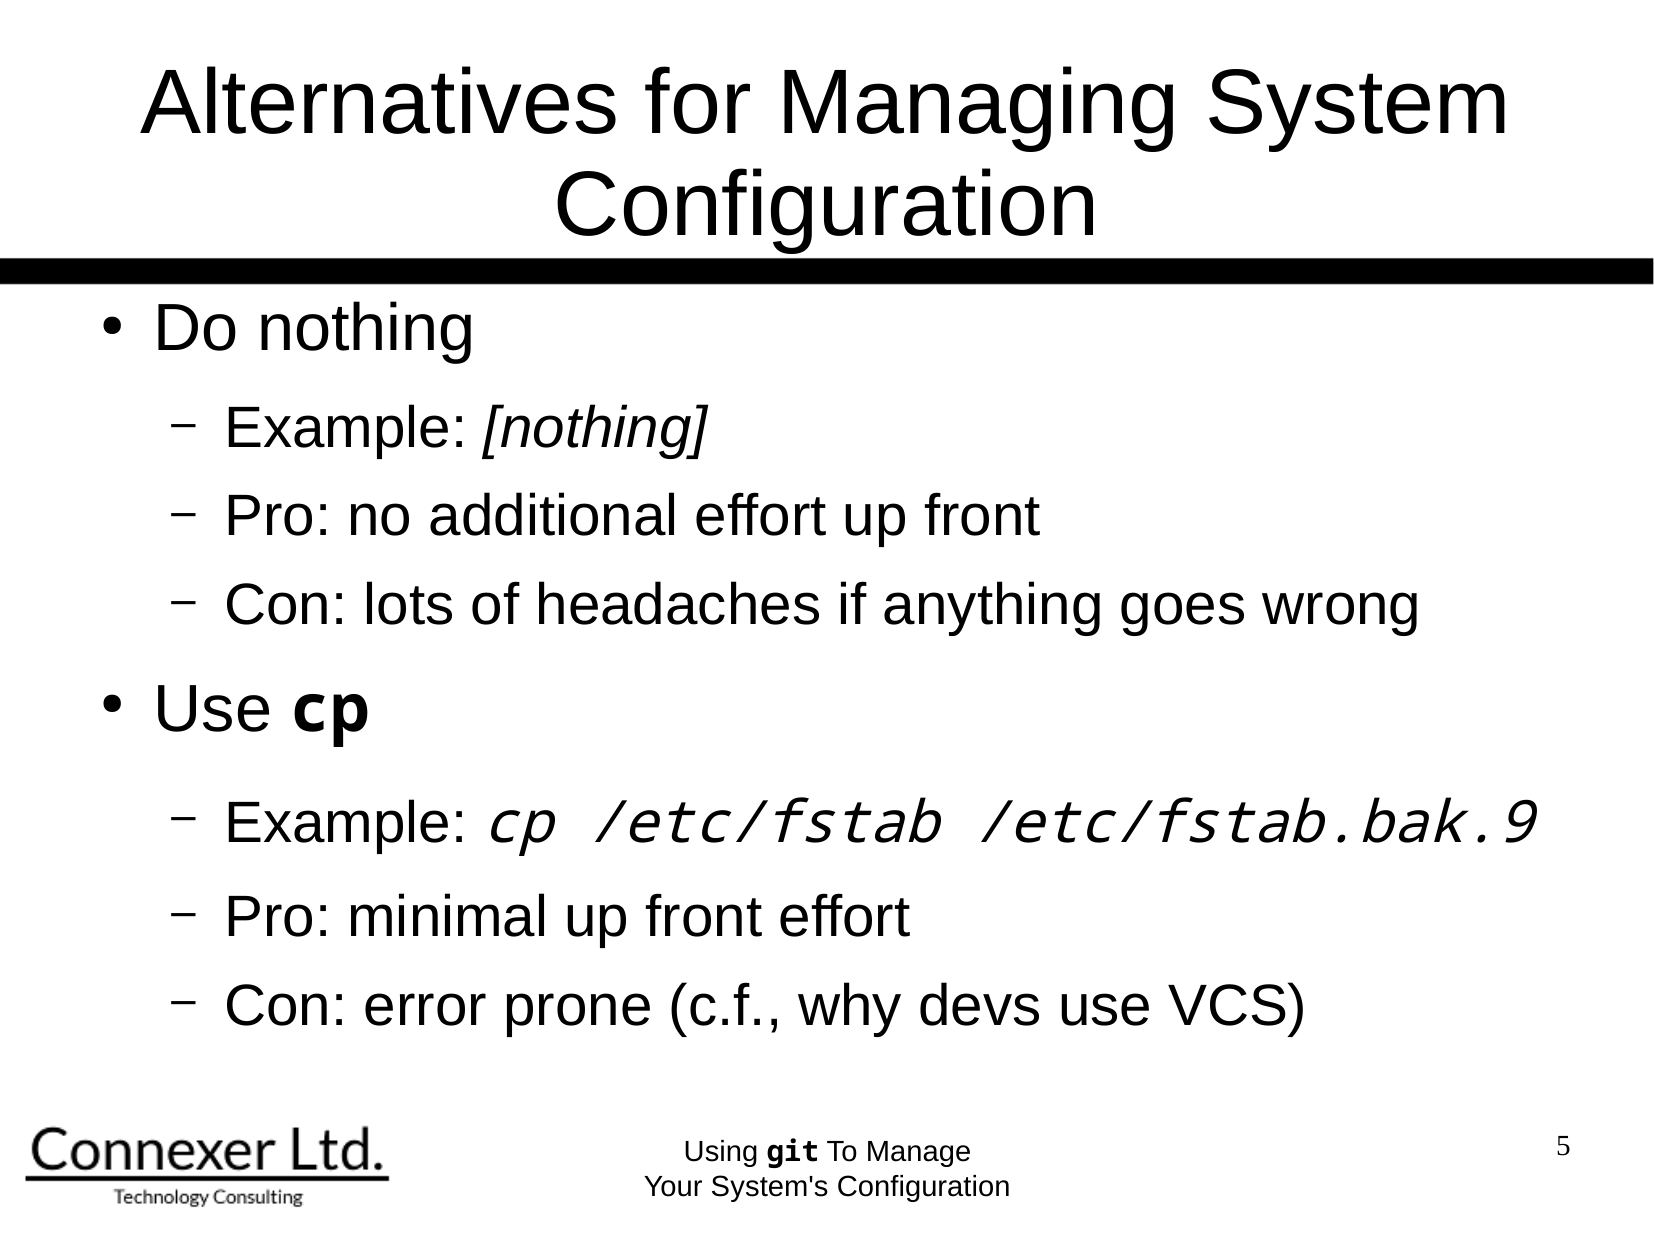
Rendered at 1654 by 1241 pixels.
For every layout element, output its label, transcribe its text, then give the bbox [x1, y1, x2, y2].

list Do nothing Example: [nothing] Pro: no additional effort up front Con: lots of headaches if anything goes wrong Use cp Example: cp /etc/fstab /etc/fstab.bak.9 Pro: minimal up front effort Con: error prone (c.f., why devs use VCS) [82, 290, 1538, 1111]
title Alternatives for Managing System Configuration [82, 49, 1571, 257]
picture [0, 0, 1654, 1241]
